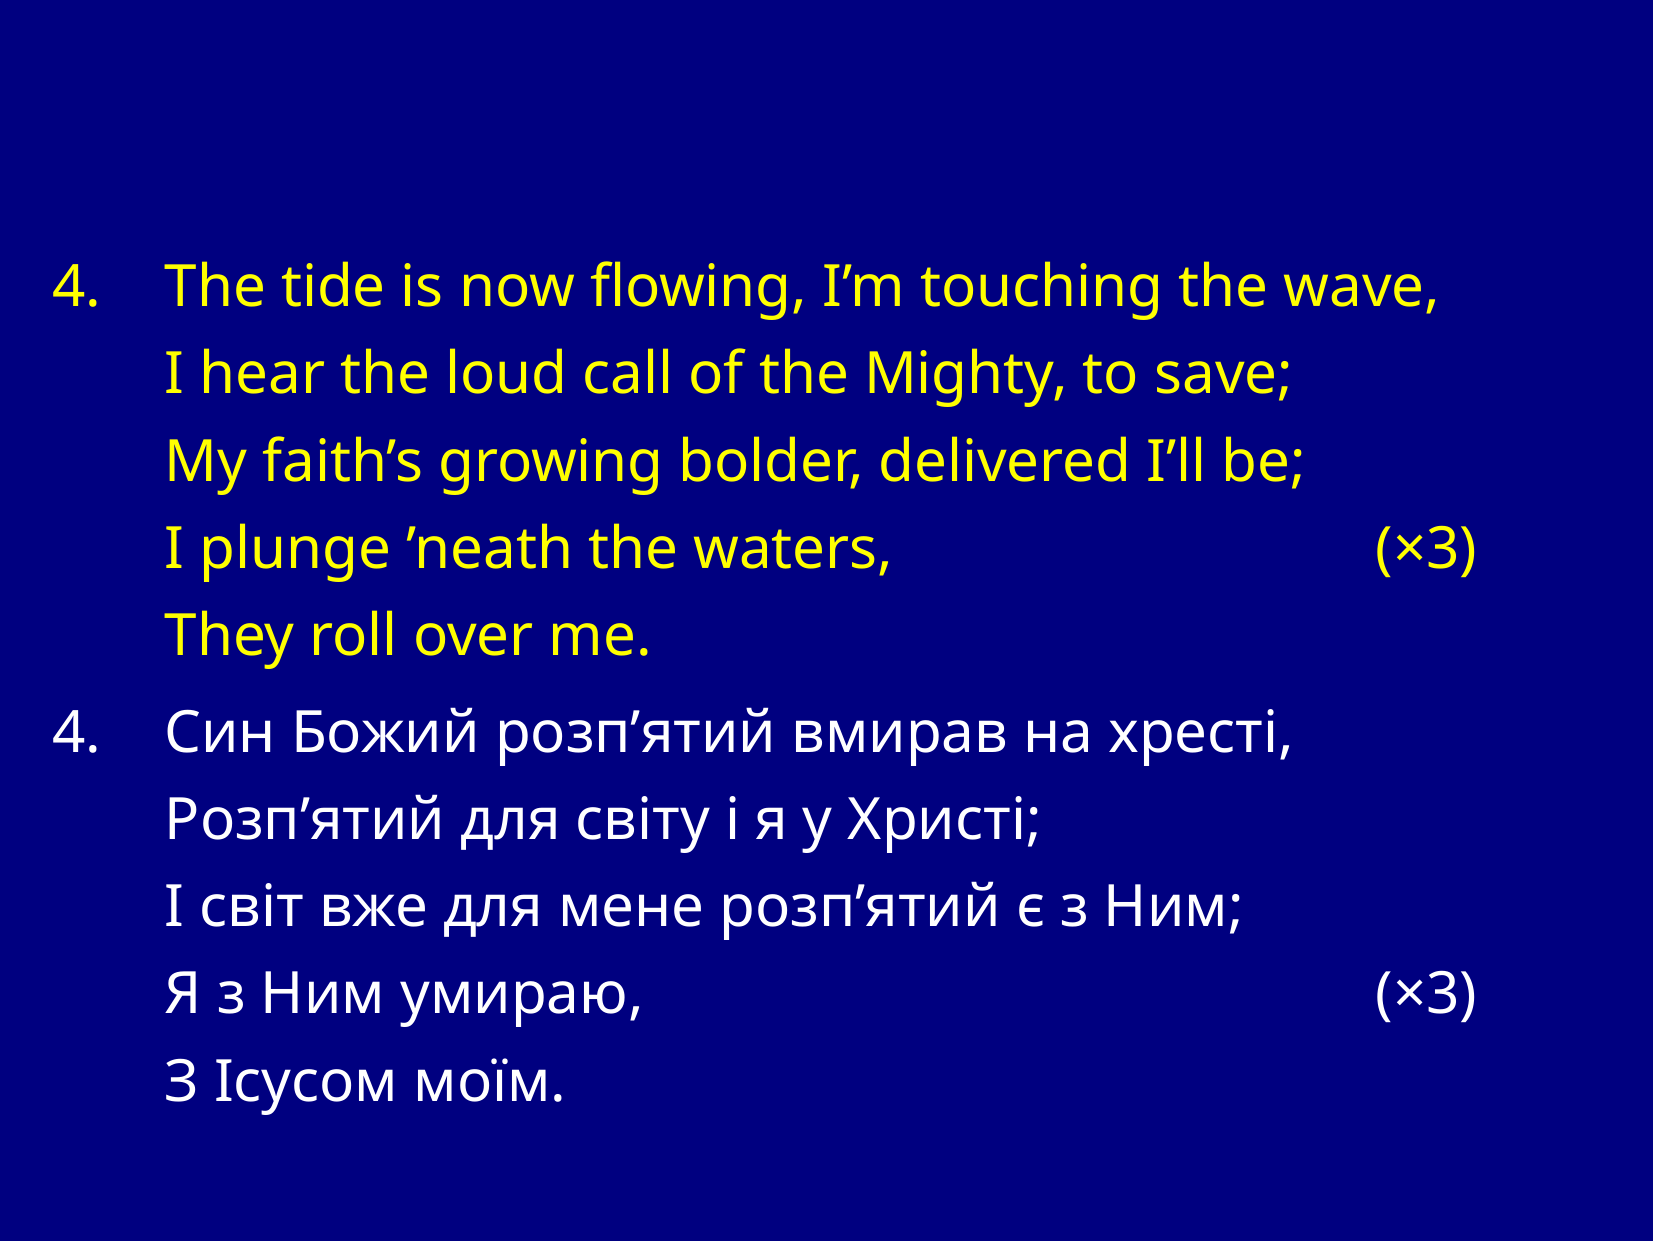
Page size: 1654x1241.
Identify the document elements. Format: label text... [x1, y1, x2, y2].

text_box 4. The tide is now flowing, I’m touching the wave, I hear the loud call of the Mighty, to save; My faith’s growing bolder, delivered I’ll be; I plunge ’neath the waters, (×3) They roll over me. [37, 150, 1651, 638]
text_box 4. Син Божий розп’ятий вмирав на хресті, Розп’ятий для світу і я у Христі; І світ вже для мене розп’ятий є з Ним; Я з Ним умираю, (×3) З Ісусом моїм. [37, 675, 1576, 1163]
